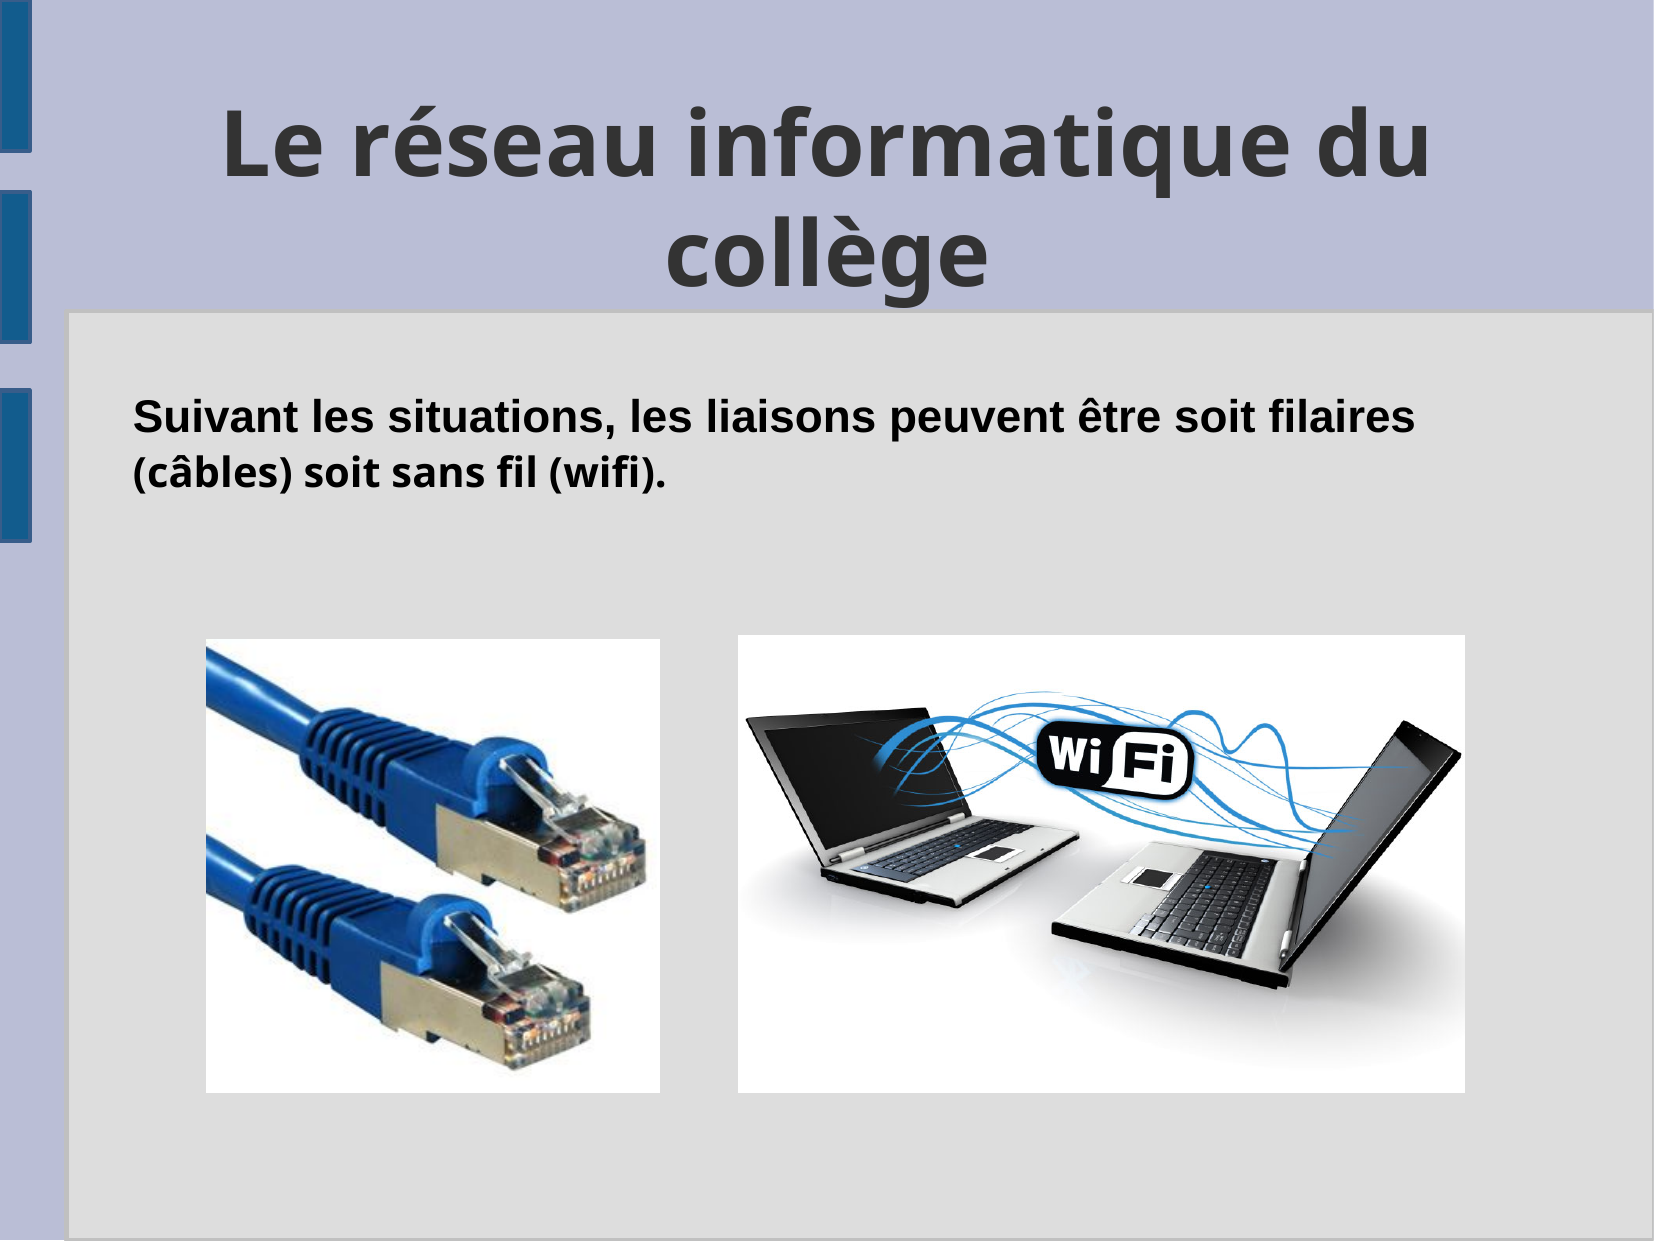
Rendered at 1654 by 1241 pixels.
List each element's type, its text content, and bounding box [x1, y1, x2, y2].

title Le réseau informatique du collège [121, 66, 1534, 323]
picture [738, 635, 1465, 1093]
picture [206, 639, 660, 1093]
text_box Suivant les situations, les liaisons peuvent être soit filaires (câbles) soit sans fil (wifi). [118, 383, 1595, 509]
